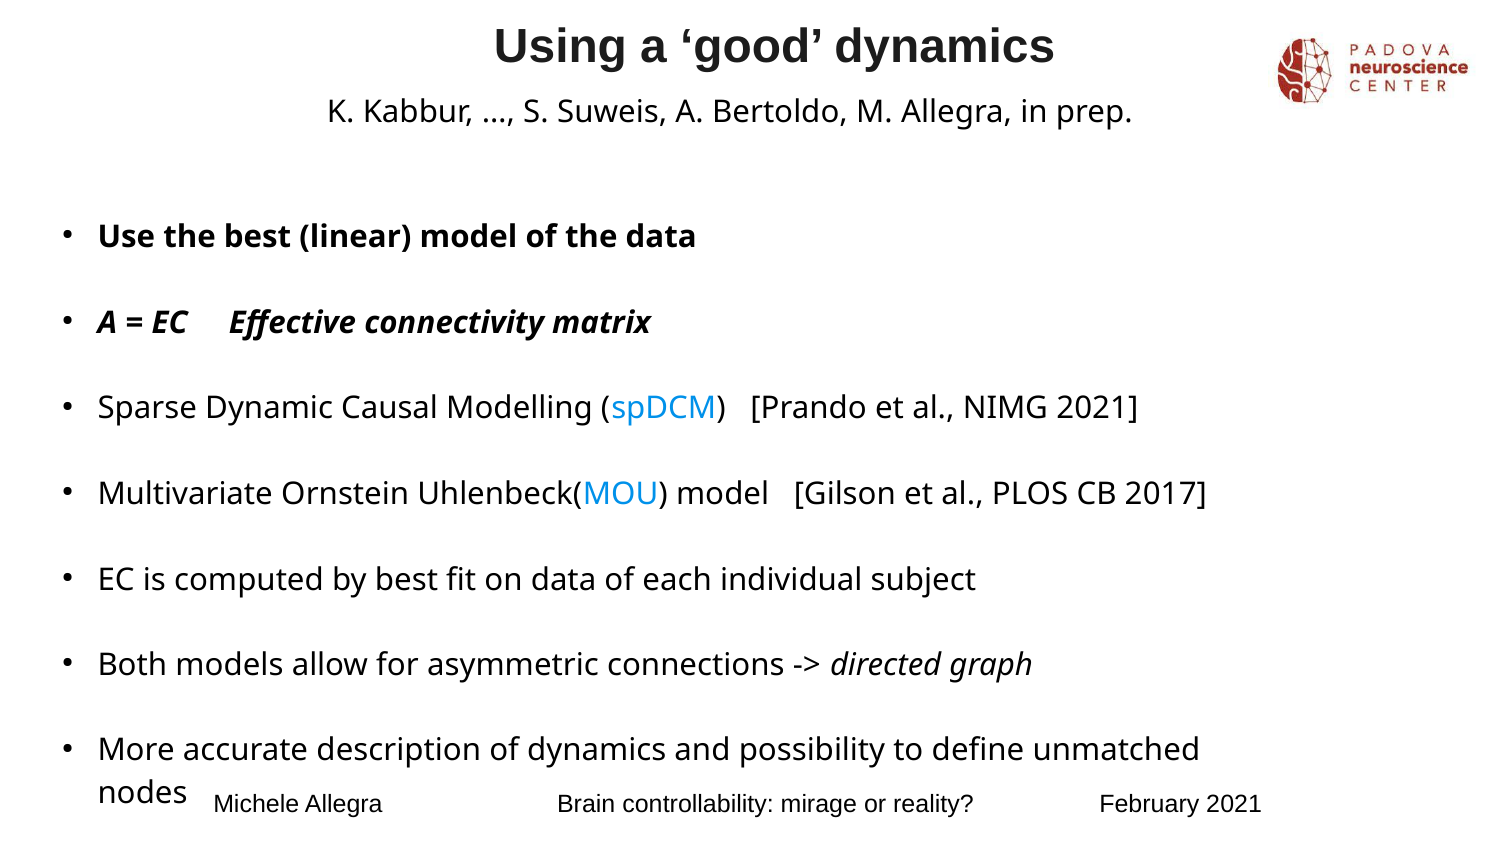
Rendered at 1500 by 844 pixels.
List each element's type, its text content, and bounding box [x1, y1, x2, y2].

text_box Using a ‘good’ dynamics [74, 0, 1436, 95]
text_box K. Kabbur, …, S. Suweis, A. Bertoldo, M. Allegra, in prep. [236, 76, 1276, 145]
text_box Michele Allegra Brain controllability: mirage or reality? February 2021 [64, 776, 1415, 828]
text_box Use the best (linear) model of the data A = EC Effective connectivity matrix Sparse Dynamic Causal Modelling (spDCM) [Prando et al., NIMG 2021] Multivariate Ornstein Uhlenbeck(MOU) model [Gilson et al., PLOS CB 2017] EC is computed by best fit on data of each individual subject Both models allow for asymmetric connections -> directed graph More accurate description of dynamics and possibility to define unmatched nodes [47, 206, 1312, 730]
picture [1268, 10, 1476, 123]
